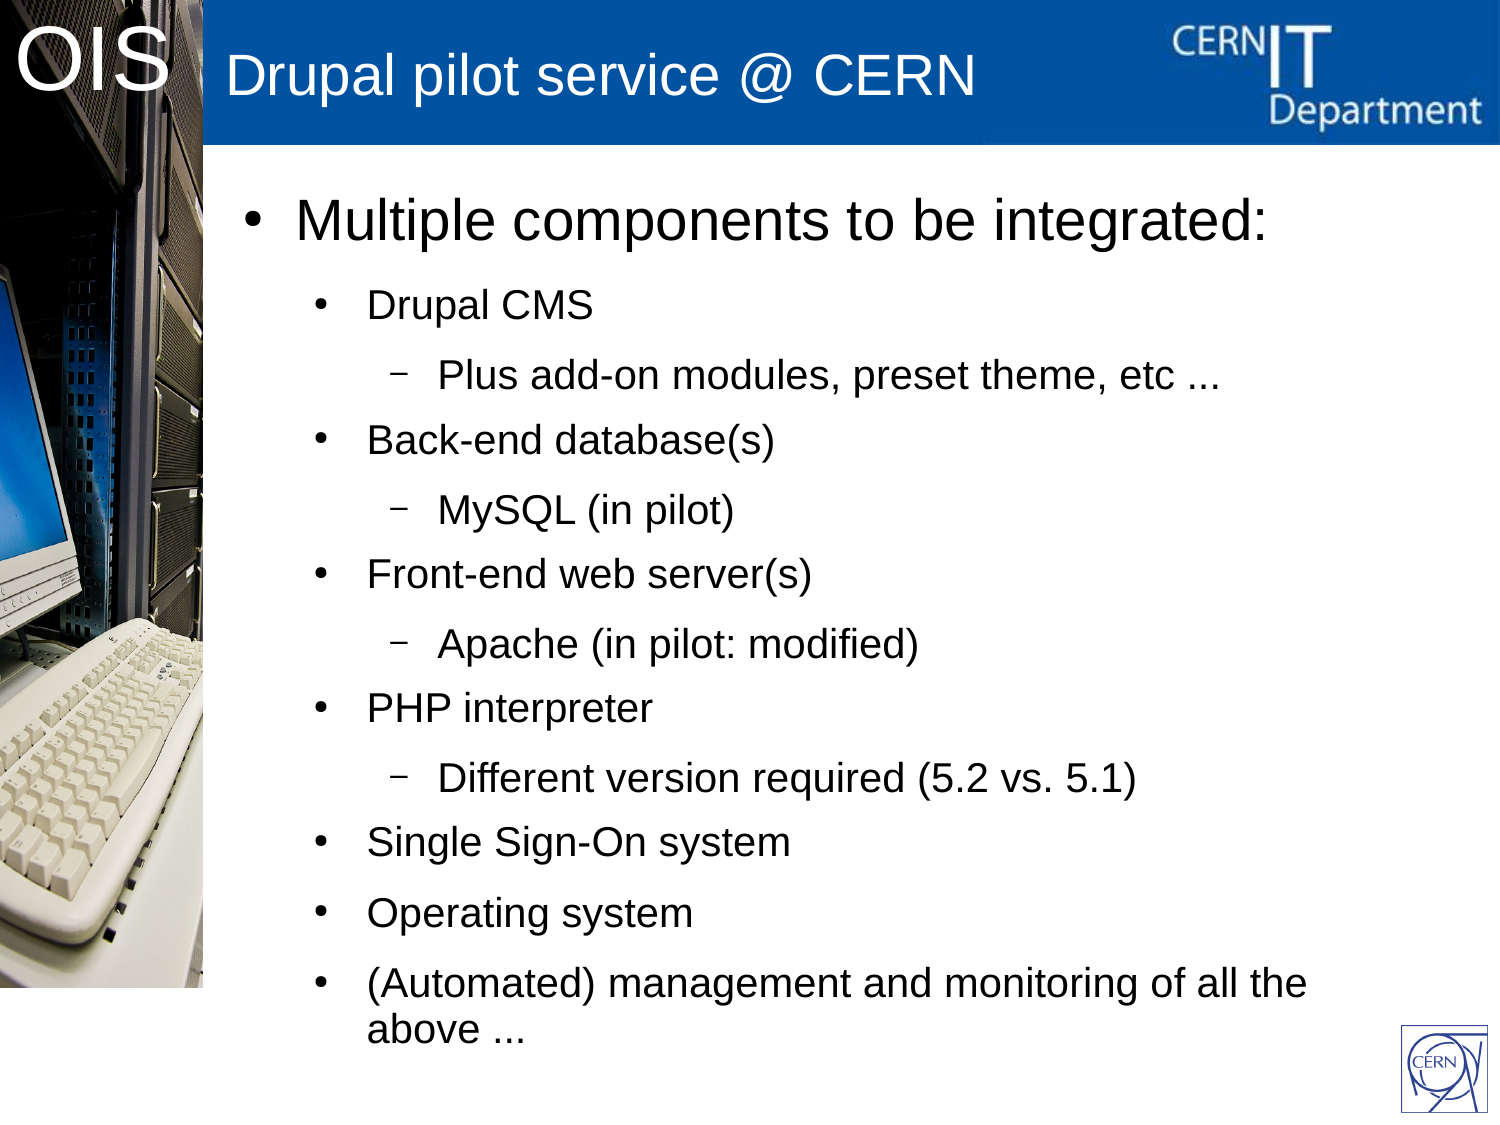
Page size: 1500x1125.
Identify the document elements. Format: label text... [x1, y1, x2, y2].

list Multiple components to be integrated: Drupal CMS Plus add-on modules, preset theme, etc ... Back-end database(s) MySQL (in pilot) Front-end web server(s) Apache (in pilot: modified) PHP interpreter Different version required (5.2 vs. 5.1) Single Sign-On system Operating system (Automated) management and monitoring of all the above ... [225, 187, 1463, 1123]
picture [1463, 1025, 1488, 1113]
picture [0, 0, 225, 988]
picture [1238, 0, 1500, 145]
title Drupal pilot service @ CERN [225, 0, 1238, 151]
